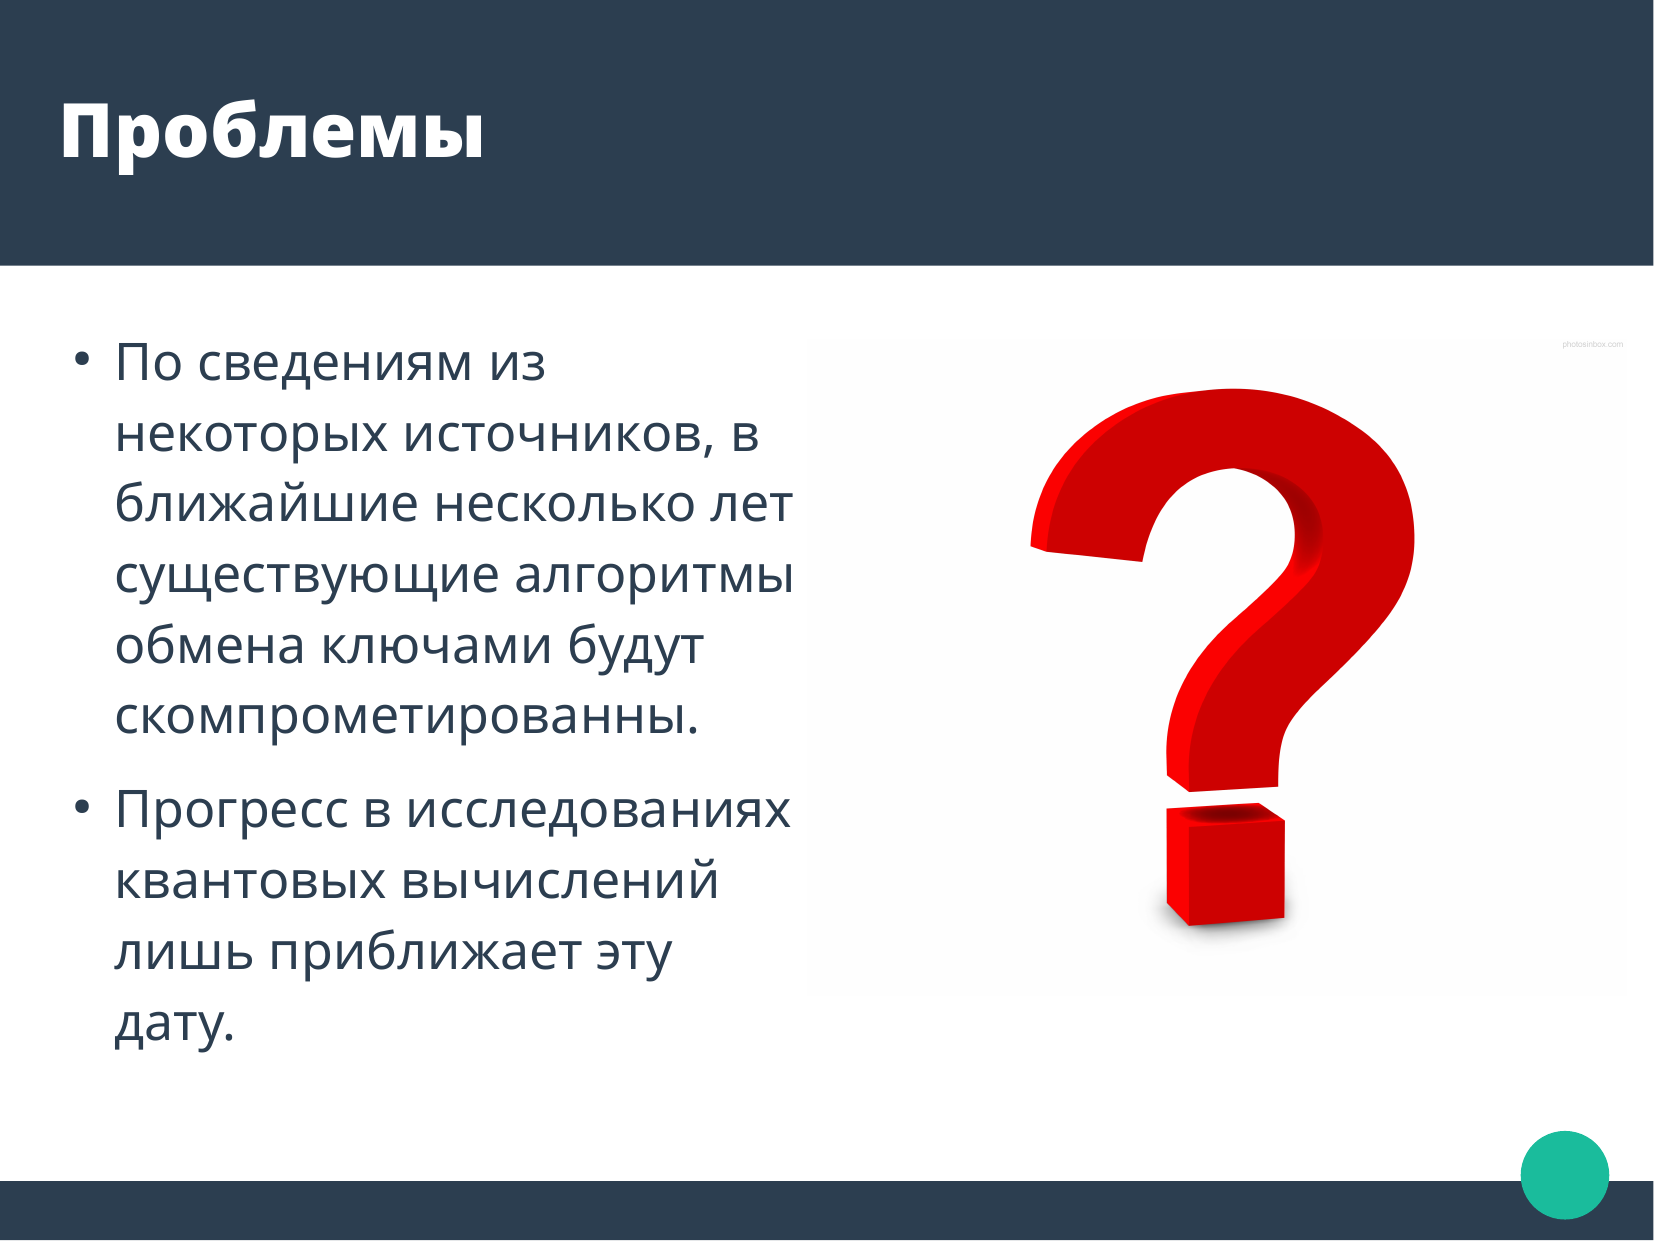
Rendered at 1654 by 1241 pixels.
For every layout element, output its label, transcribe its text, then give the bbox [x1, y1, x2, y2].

title Проблемы [59, 49, 1595, 207]
picture [807, 339, 1627, 996]
list По сведениям из некоторых источников, в ближайшие несколько лет существующие алгоритмы обмена ключами будут скомпрометированны. Прогресс в исследованиях квантовых вычислений лишь приближает эту дату. [59, 324, 809, 1152]
